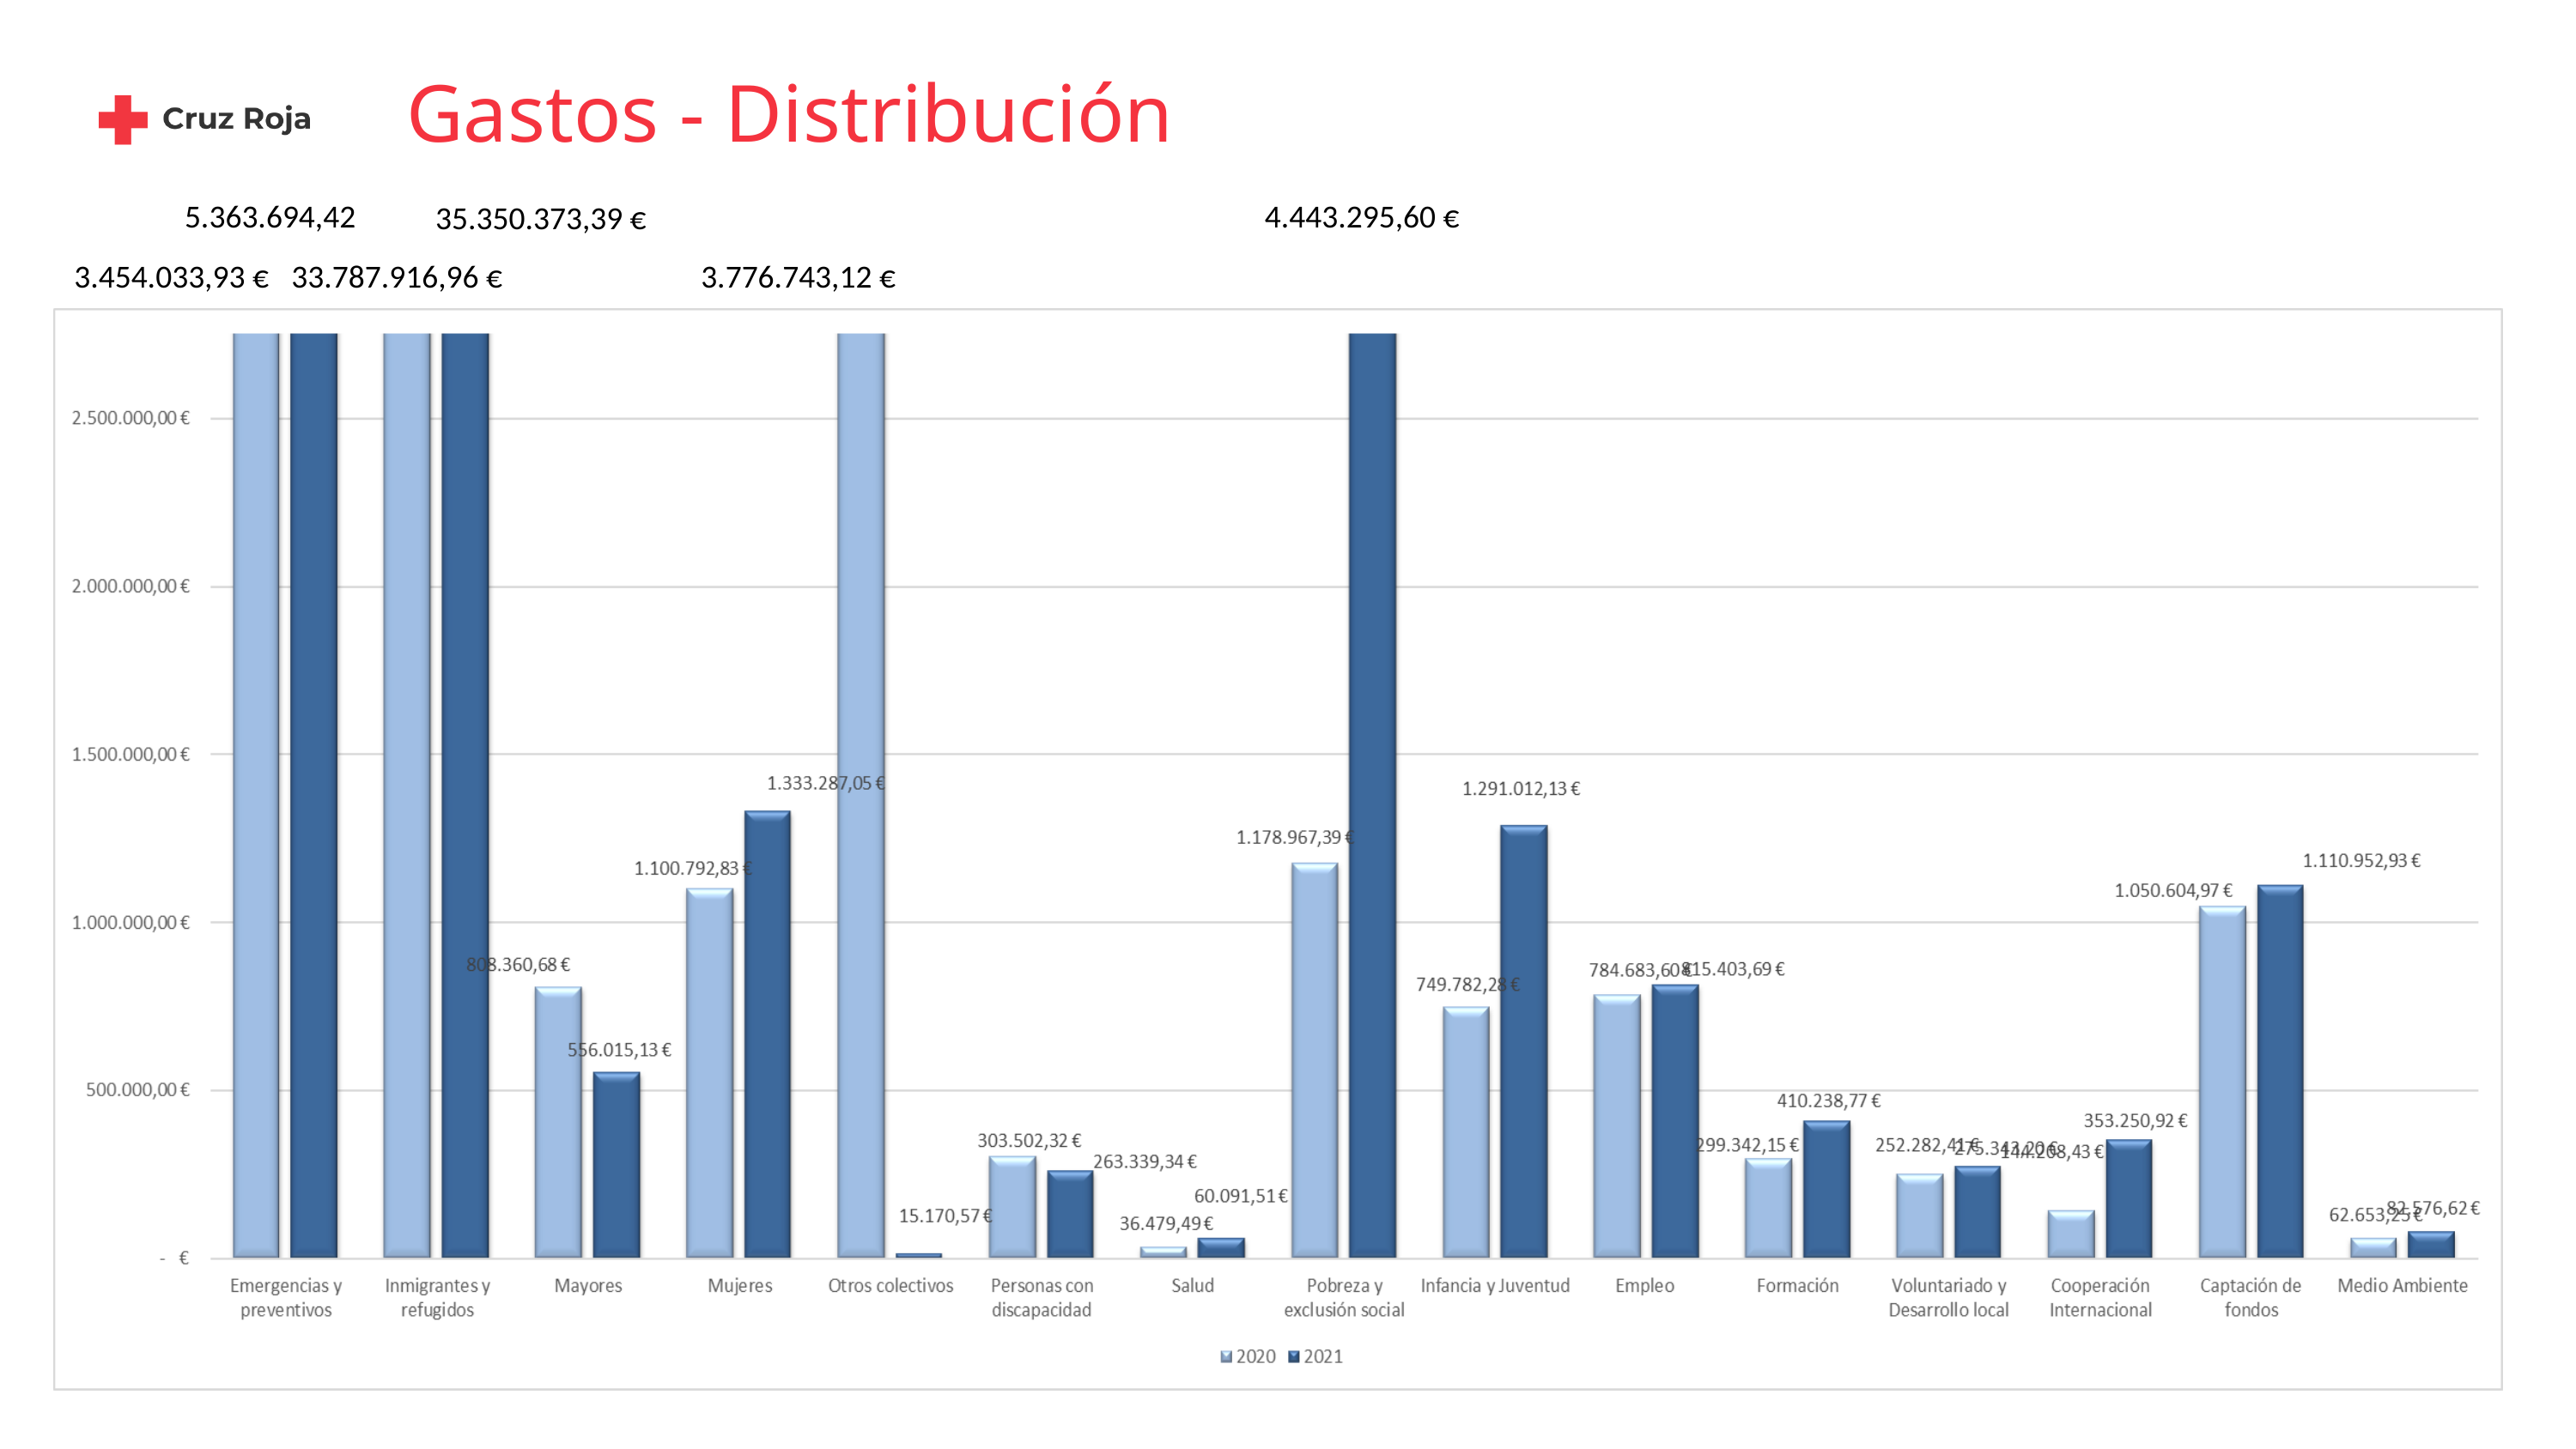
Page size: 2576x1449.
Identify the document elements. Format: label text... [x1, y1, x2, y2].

text_box 33.787.916,96 € [271, 249, 523, 300]
text_box 5.363.694,42 [165, 189, 376, 241]
text_box 3.776.743,12 € [681, 249, 916, 300]
text_box 3.454.033,93 € [54, 249, 271, 300]
text_box 4.443.295,60 € [1245, 189, 1479, 241]
text_box 35.350.373,39 € [416, 191, 667, 242]
text_box Gastos - Distribución [393, 75, 2501, 165]
picture [53, 308, 2503, 1391]
